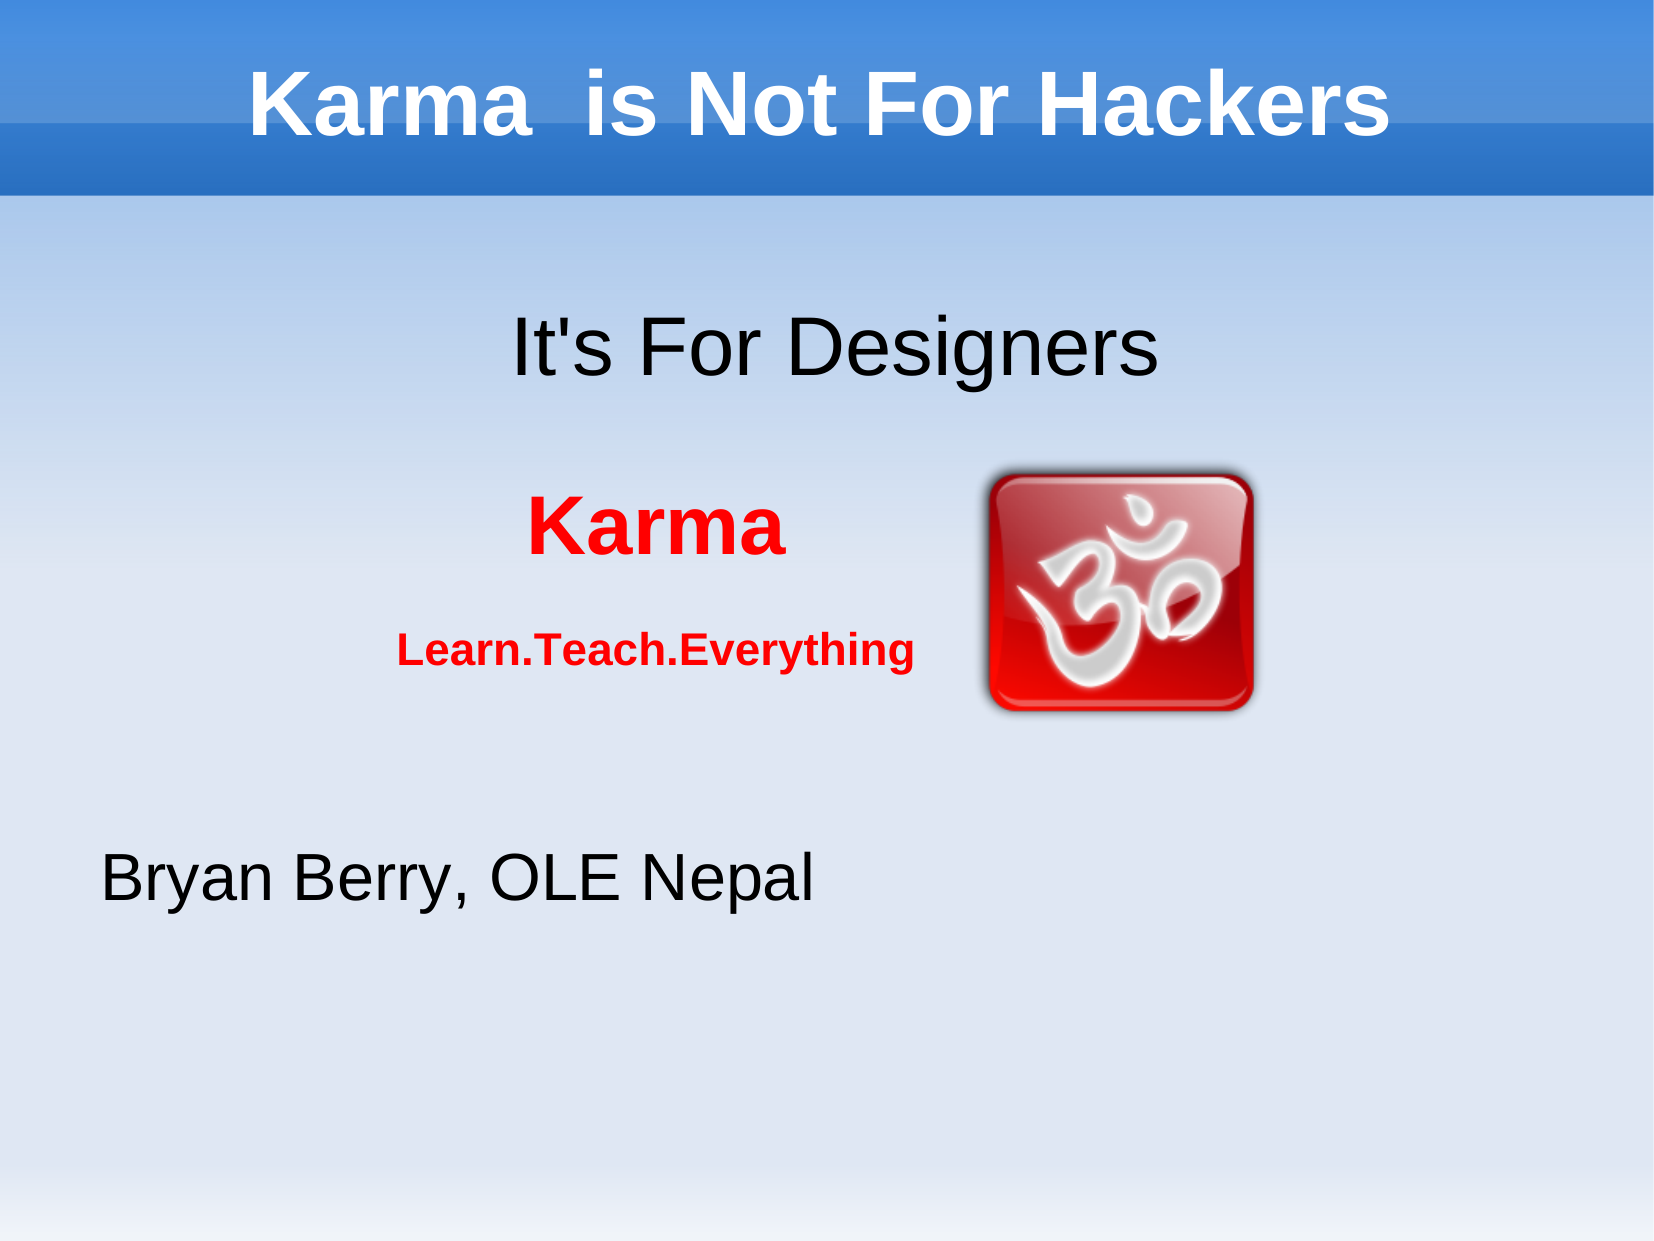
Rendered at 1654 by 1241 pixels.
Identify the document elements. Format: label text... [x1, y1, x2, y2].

picture [0, 0, 1654, 1241]
title Karma is Not For Hackers [76, 0, 1565, 208]
text_box Karma Learn.Teach.Everything [375, 471, 938, 713]
list It's For Designers Bryan Berry, OLE Nepal [82, 300, 1571, 1109]
